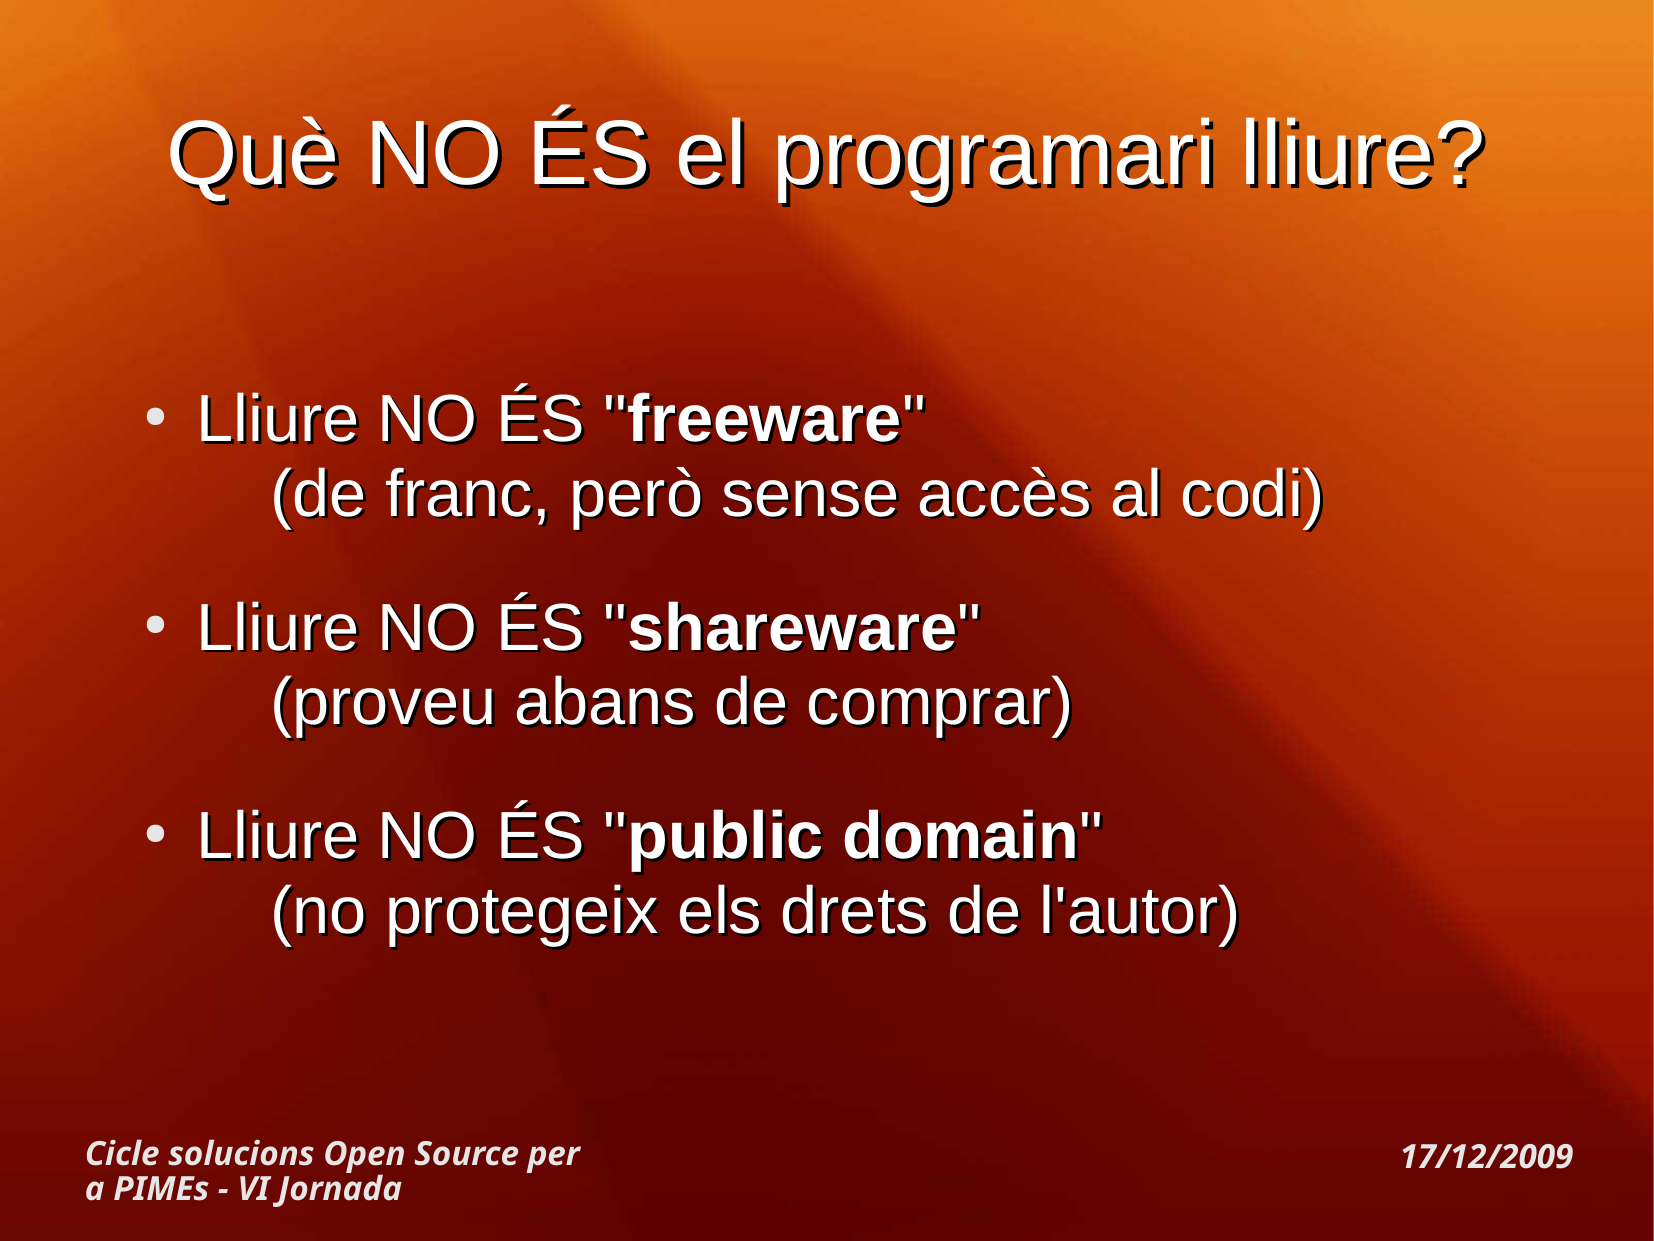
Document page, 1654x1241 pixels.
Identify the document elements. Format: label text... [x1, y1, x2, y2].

picture [0, 0, 1654, 1241]
list Lliure NO ÉS "freeware" (de franc, però sense accès al codi) Lliure NO ÉS "shareware" (proveu abans de comprar) Lliure NO ÉS "public domain" (no protegeix els drets de l'autor) [82, 380, 1571, 1109]
title Què NO ÉS el programari lliure? [82, 49, 1571, 257]
